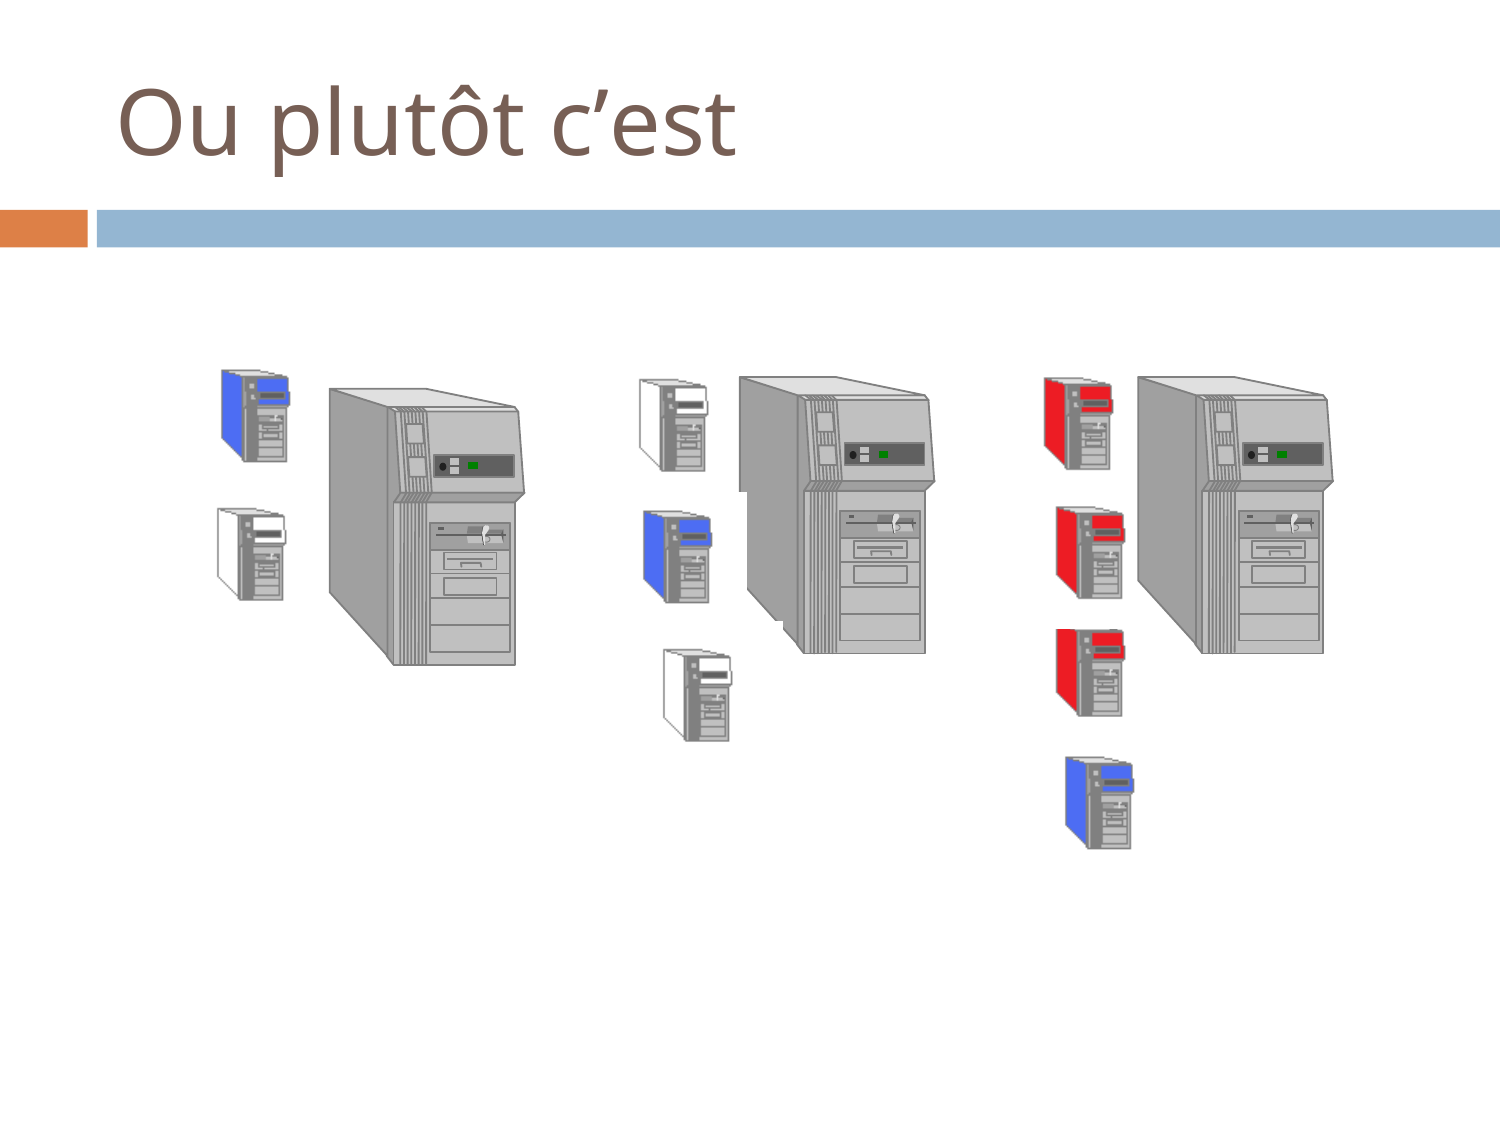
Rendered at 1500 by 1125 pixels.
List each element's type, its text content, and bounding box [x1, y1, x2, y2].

picture [597, 351, 783, 764]
chart [1136, 375, 1336, 657]
chart [328, 386, 528, 668]
chart [738, 375, 938, 657]
title Ou plutôt c’est [100, 37, 1438, 201]
picture [175, 351, 328, 623]
picture [1019, 351, 1169, 870]
